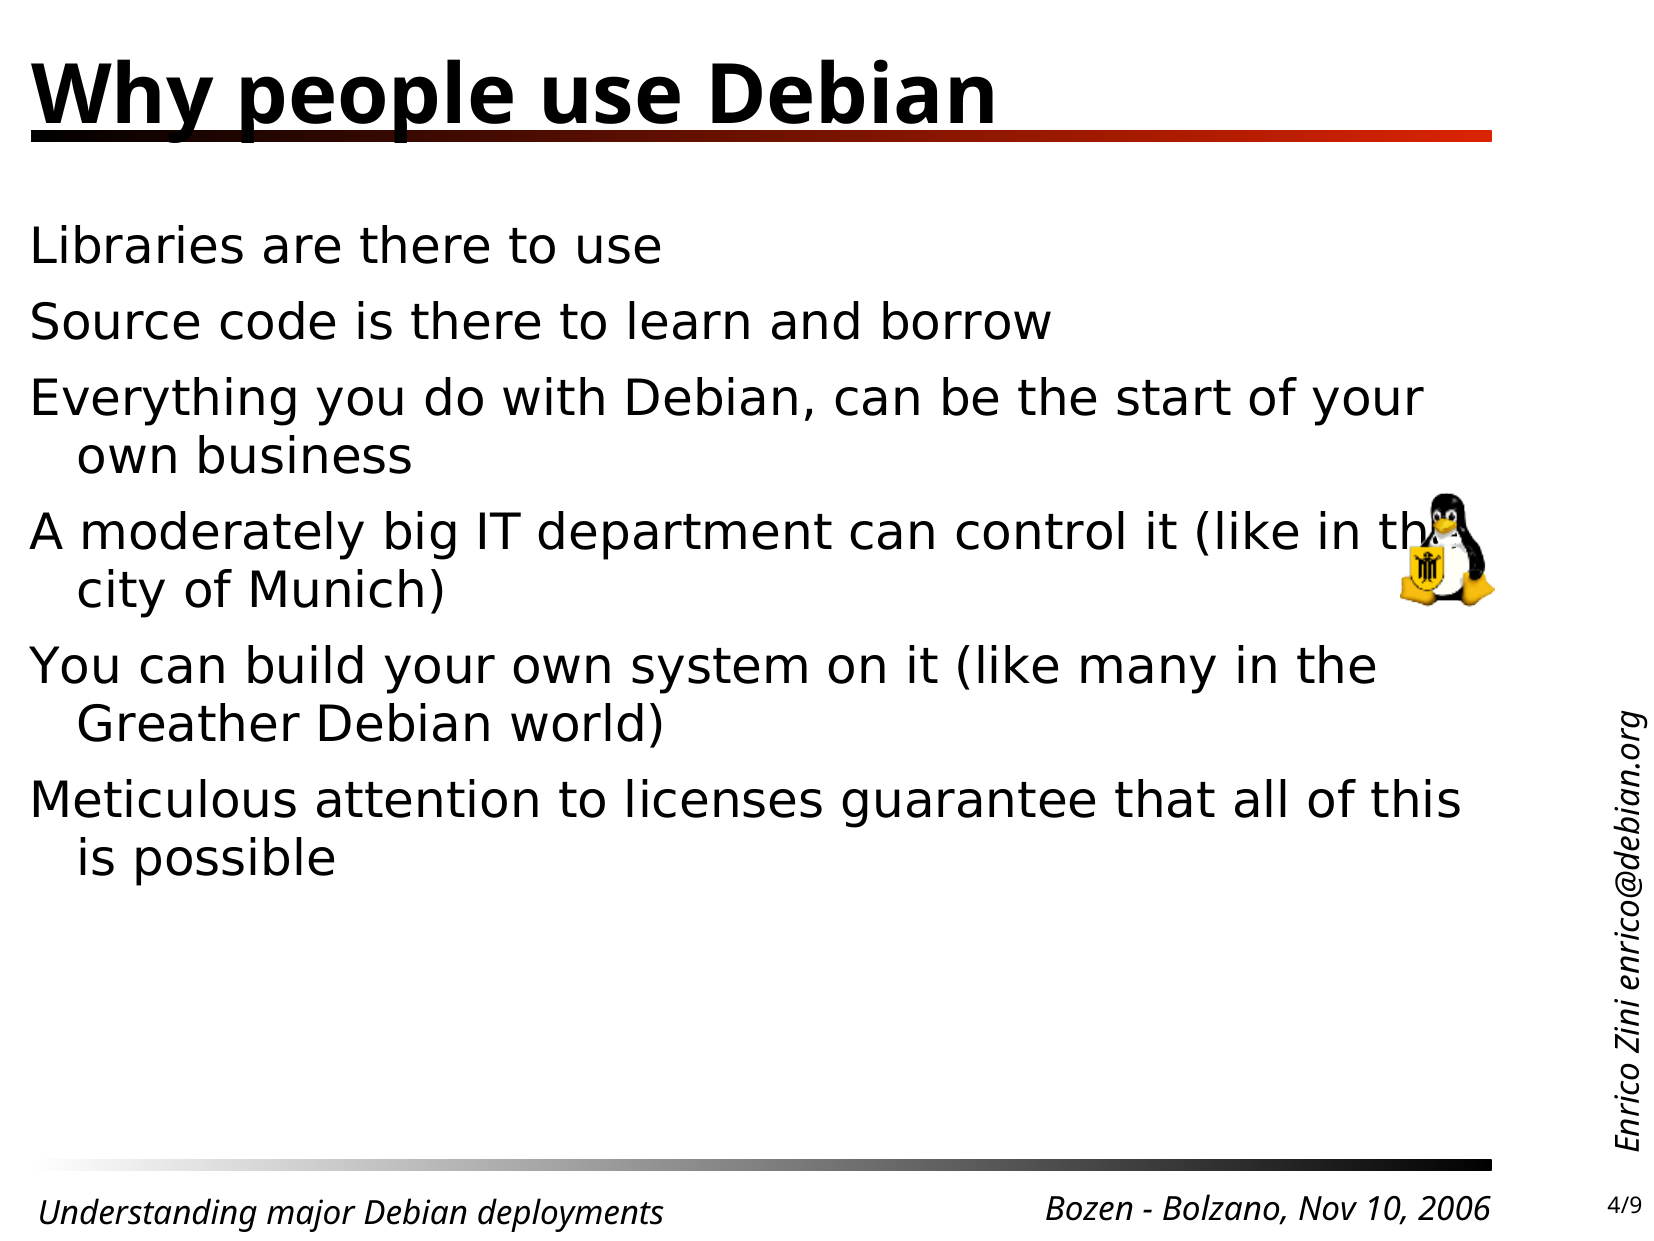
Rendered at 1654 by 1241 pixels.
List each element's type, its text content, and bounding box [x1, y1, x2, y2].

text_box Why people use Debian [31, 34, 1438, 168]
text_box Libraries are there to use Source code is there to learn and borrow Everything you do with Debian, can be the start of your own business A moderately big IT department can control it (like in the city of Munich) You can build your own system on it (like many in the Greather Debian world) Meticulous attention to licenses guarantee that all of this is possible [29, 216, 1465, 1138]
picture [1400, 478, 1495, 623]
